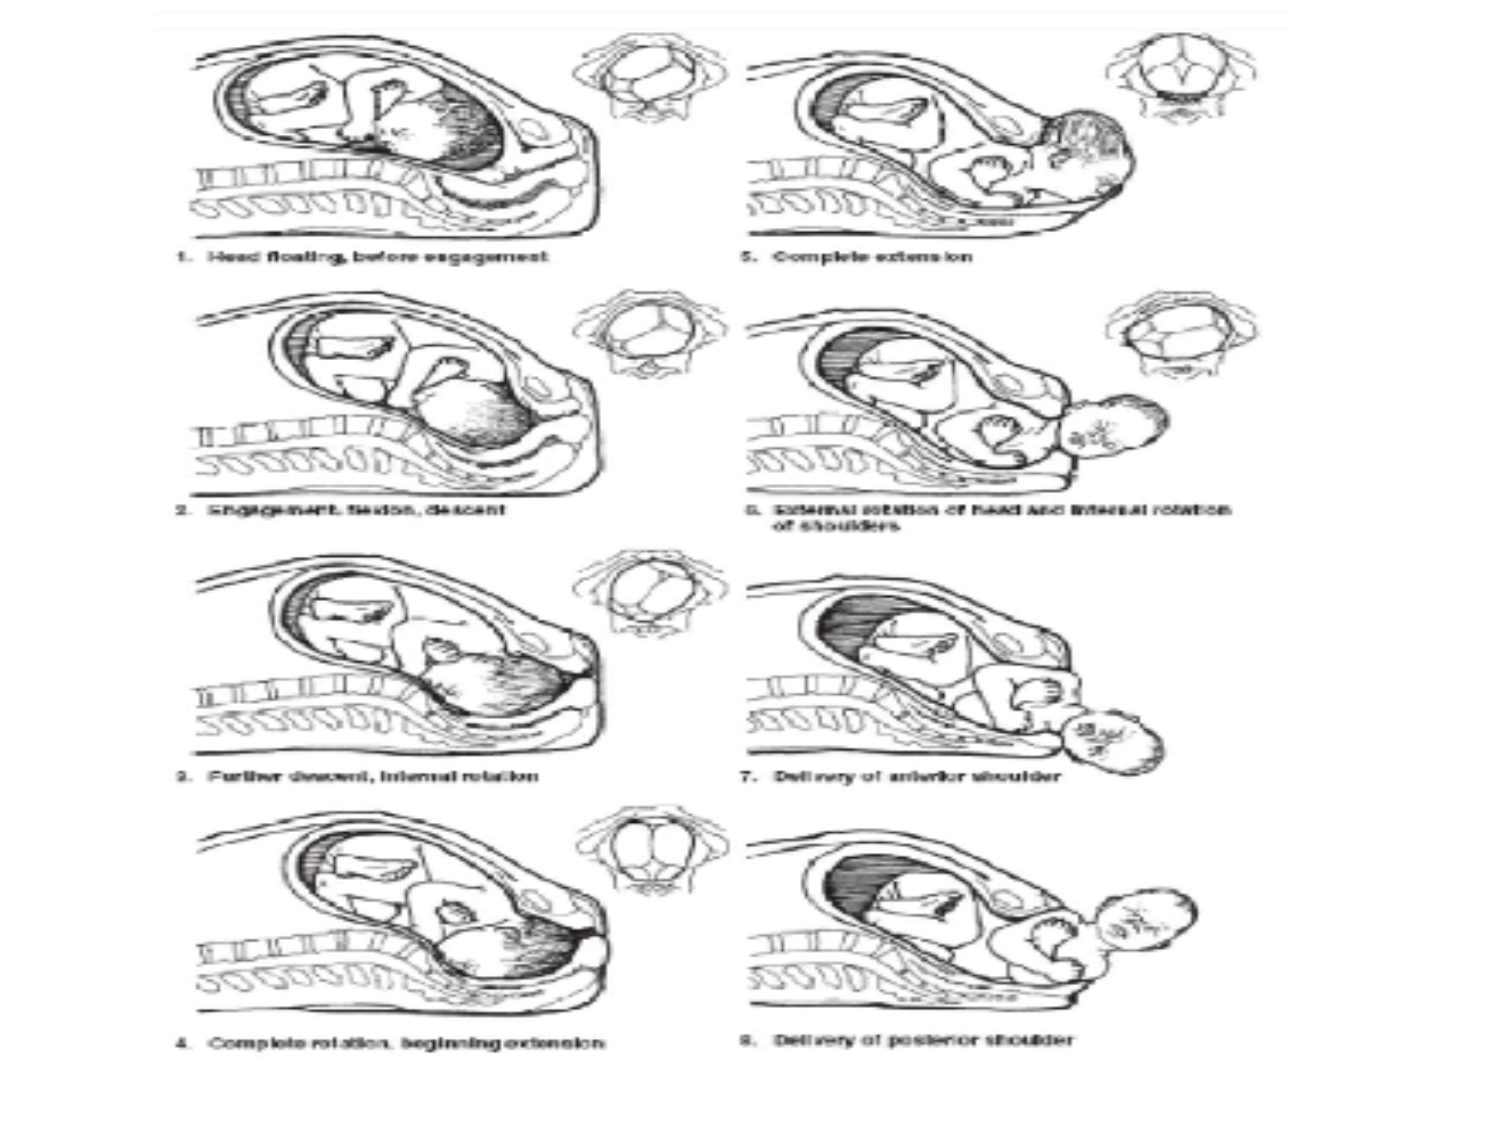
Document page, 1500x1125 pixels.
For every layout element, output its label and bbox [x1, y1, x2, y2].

picture [153, 11, 1288, 1063]
